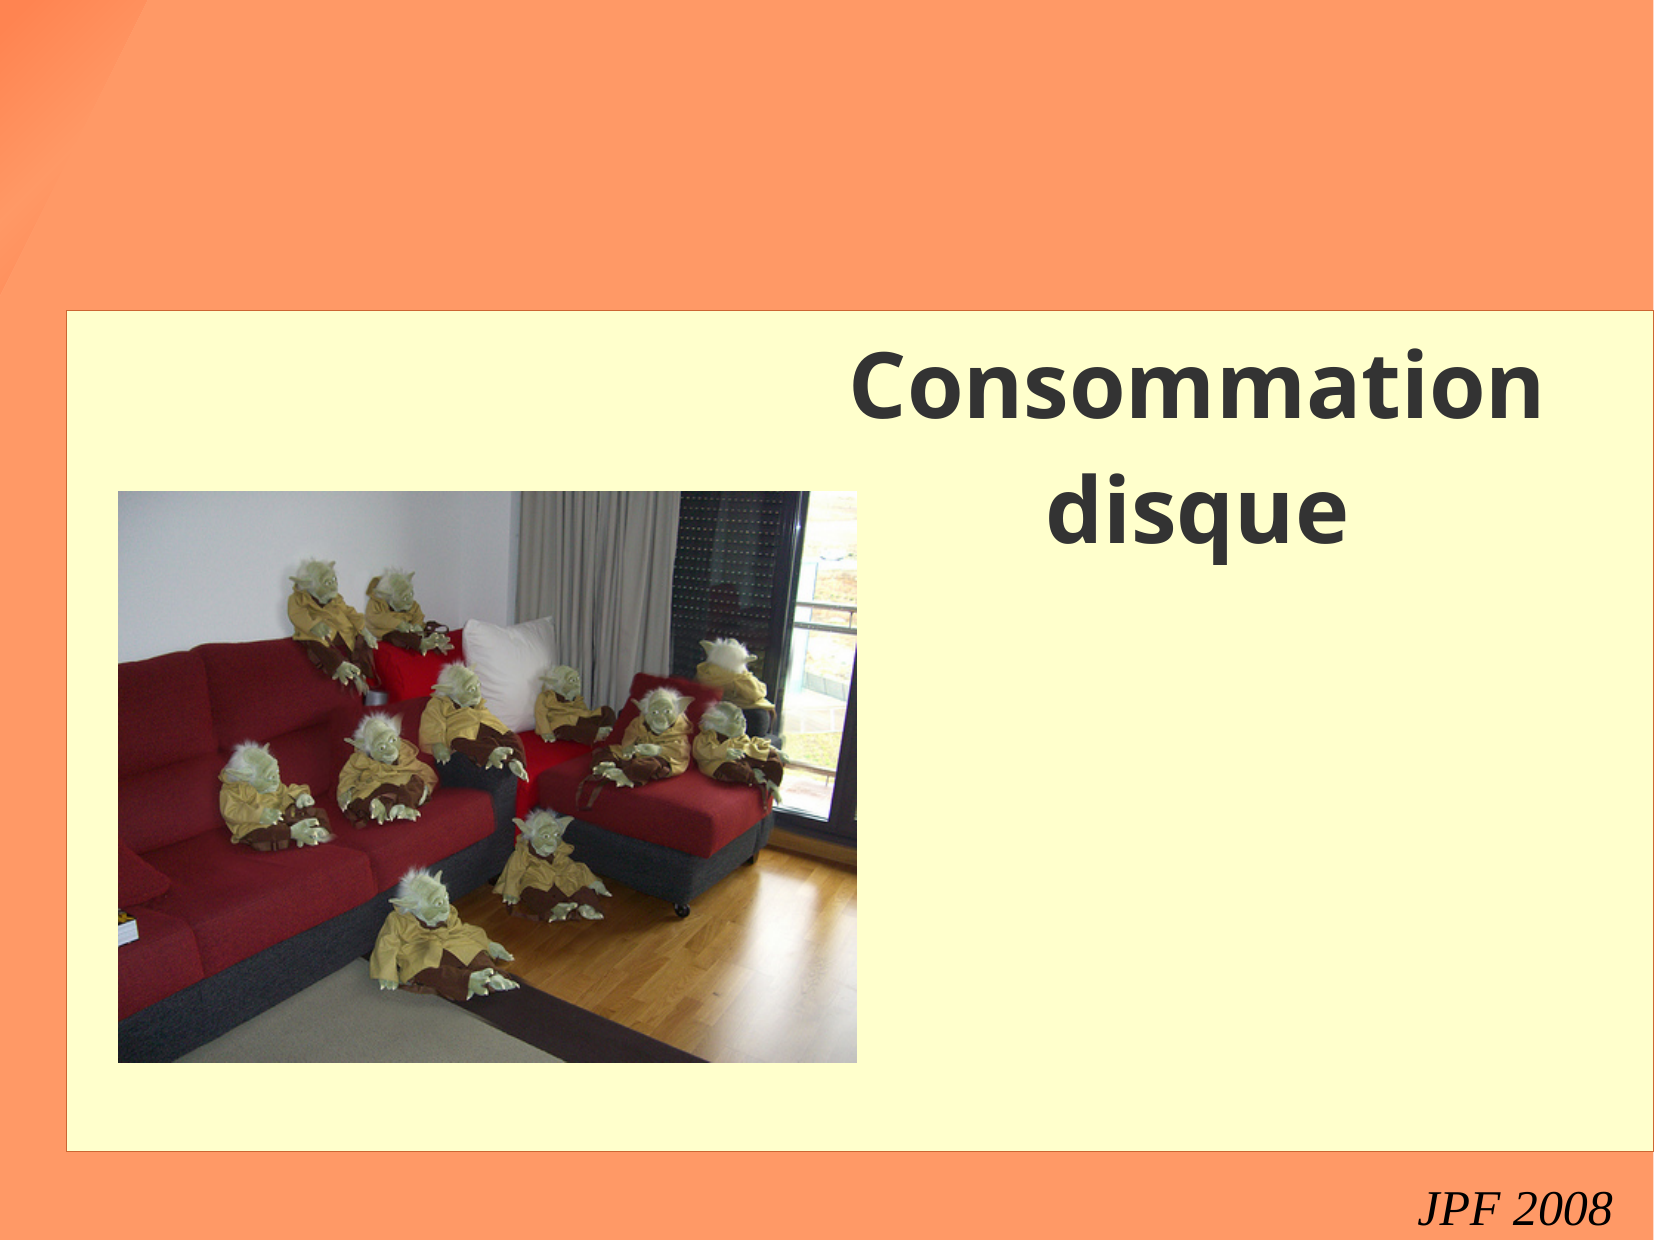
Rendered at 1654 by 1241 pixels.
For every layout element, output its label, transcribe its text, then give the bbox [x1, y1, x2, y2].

title Consommation disque [771, 324, 1625, 567]
picture [118, 491, 857, 1063]
